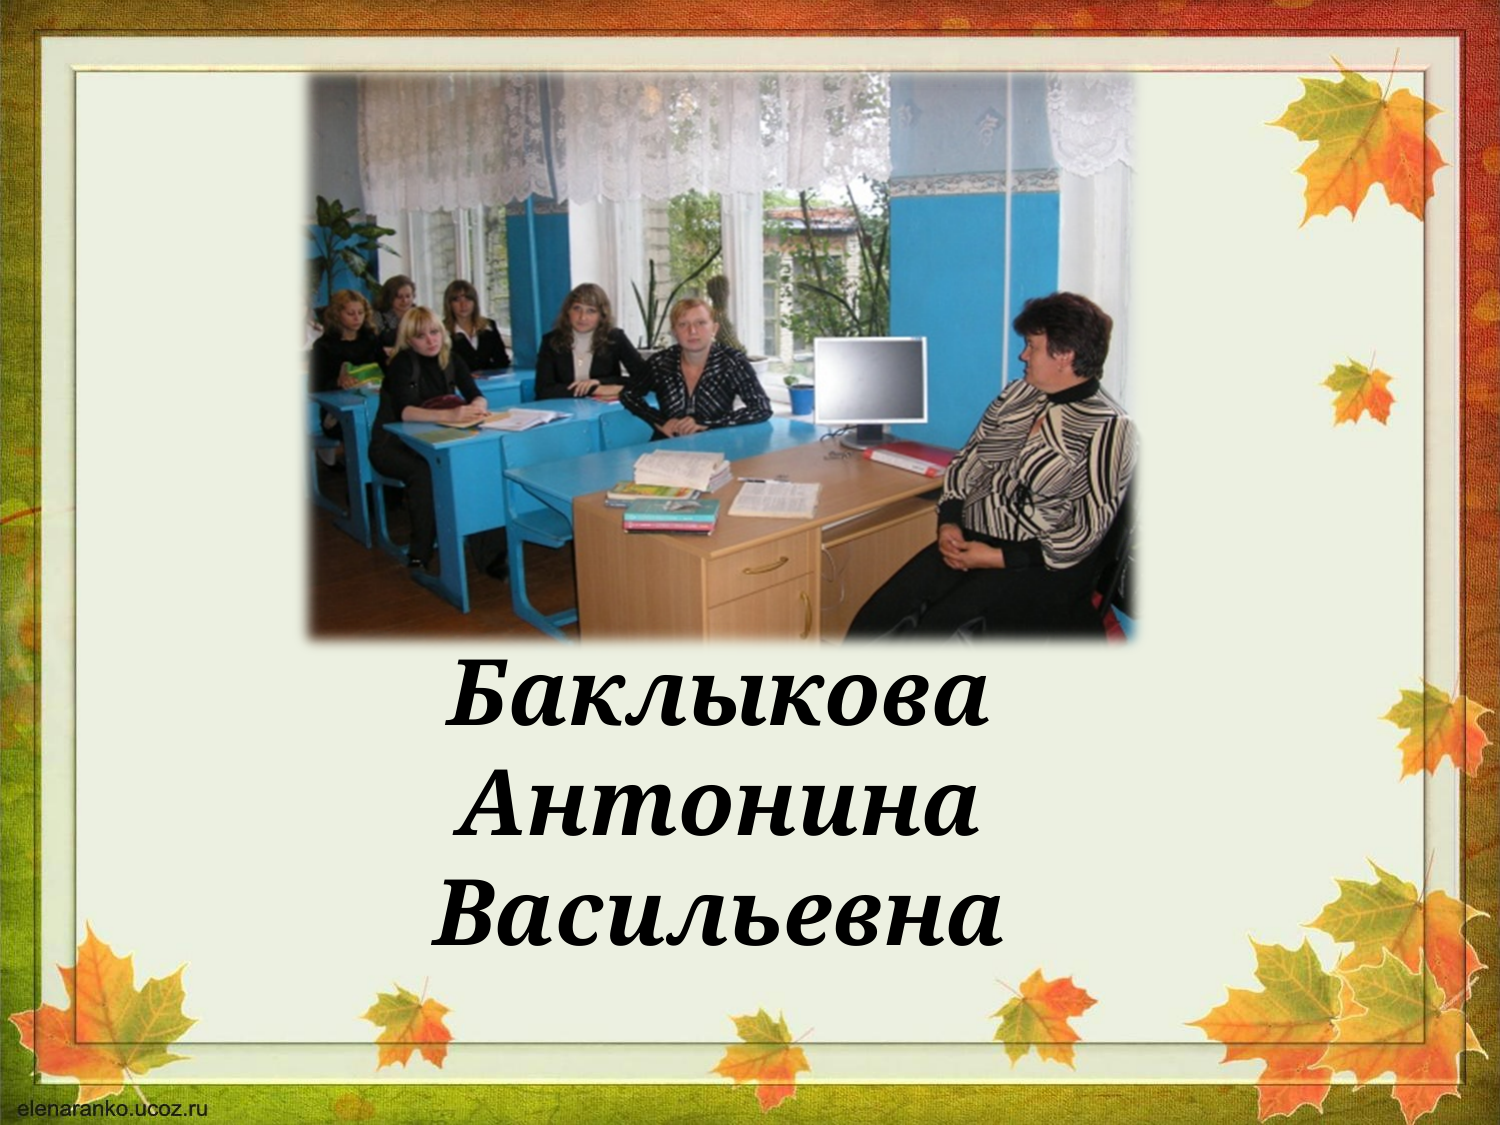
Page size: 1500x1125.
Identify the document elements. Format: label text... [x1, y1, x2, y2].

text_box [289, 54, 1152, 659]
picture [0, 0, 1500, 1125]
title Баклыкова Антонина Васильевна [407, 659, 1034, 988]
